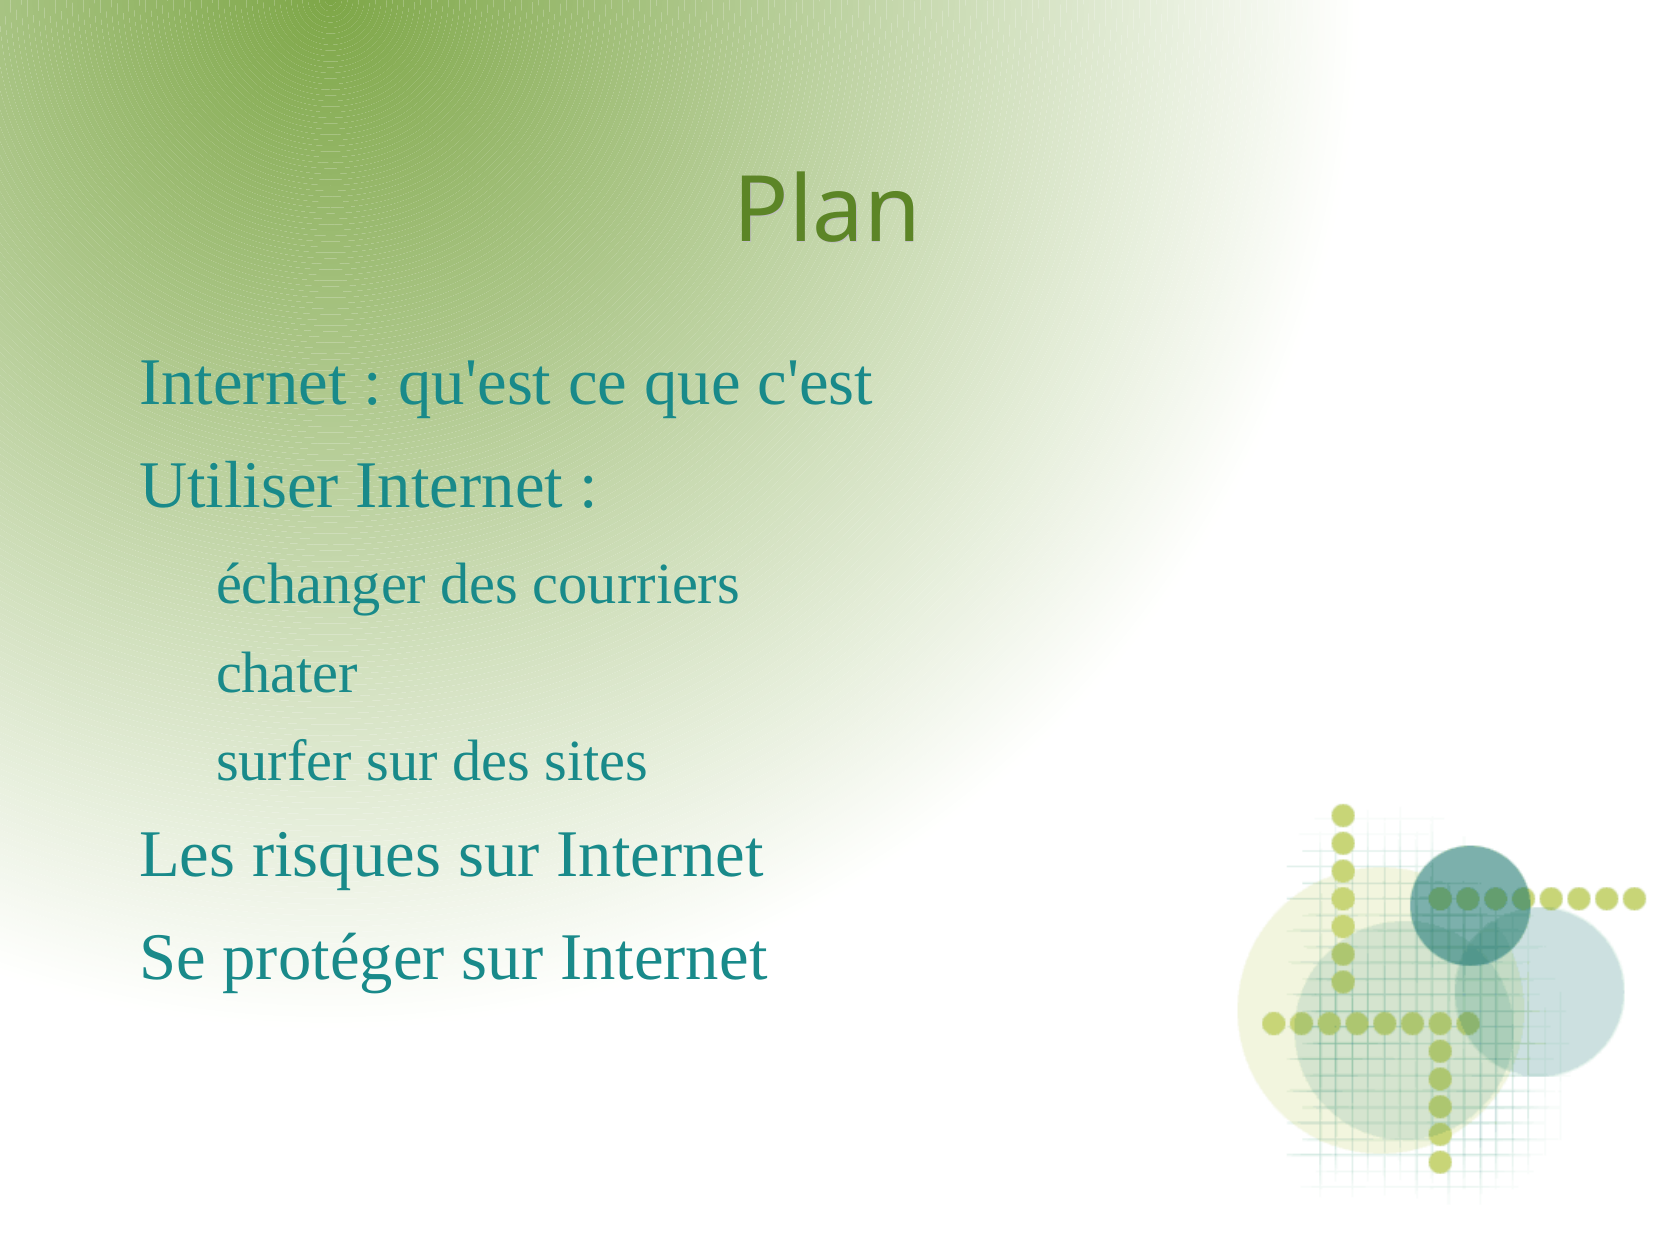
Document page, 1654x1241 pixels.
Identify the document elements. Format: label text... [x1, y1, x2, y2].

title Plan [121, 102, 1534, 311]
picture [1224, 792, 1654, 1211]
list Internet : qu'est ce que c'est Utiliser Internet : échanger des courriers chater surfer sur des sites Les risques sur Internet Se protéger sur Internet [121, 344, 1534, 1127]
